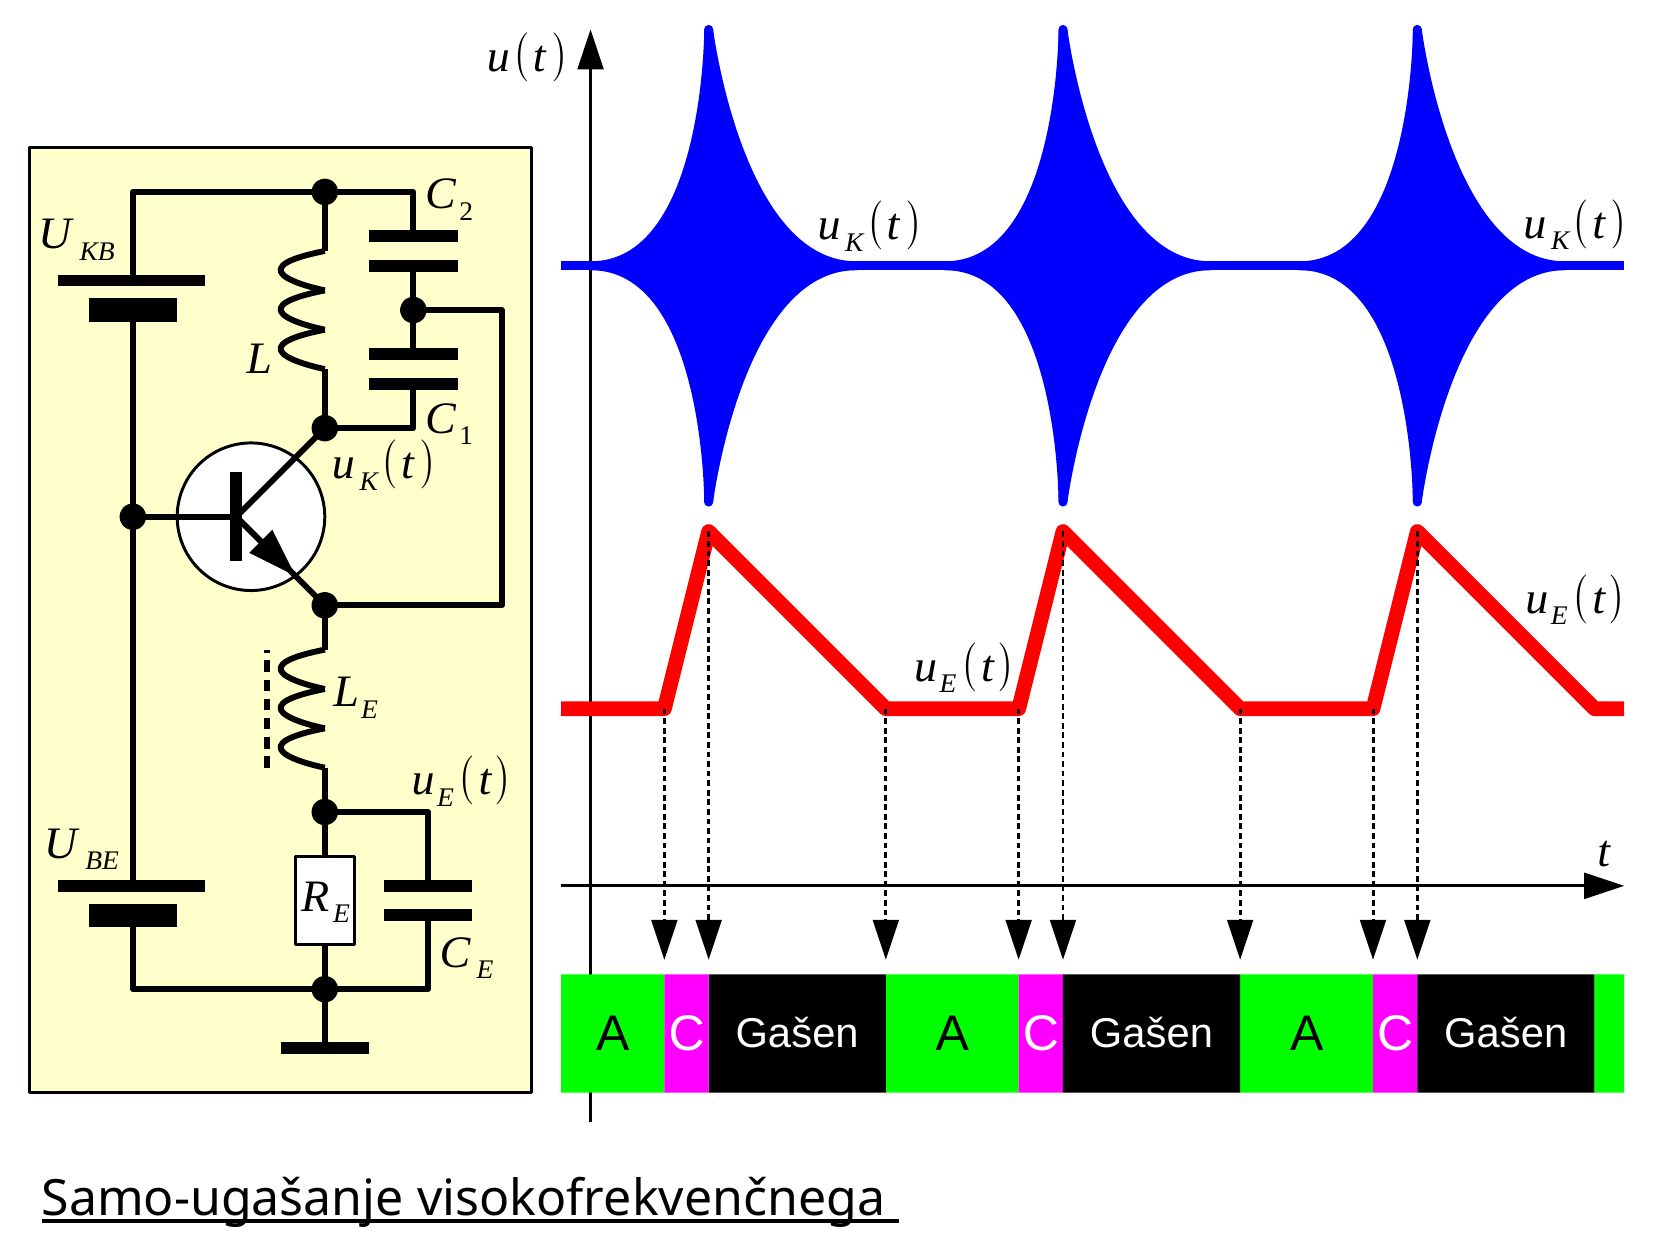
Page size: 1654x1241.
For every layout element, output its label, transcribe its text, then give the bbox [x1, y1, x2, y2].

text_box [617, 29, 829, 261]
chart [230, 332, 283, 384]
text_box A [1241, 974, 1373, 1093]
chart [475, 31, 577, 83]
chart [320, 392, 484, 497]
chart [1511, 197, 1637, 256]
chart [26, 208, 126, 266]
chart [400, 754, 523, 813]
text_box [1325, 270, 1539, 502]
text_box [1595, 974, 1625, 1093]
chart [1513, 572, 1636, 631]
text_box Gašen [709, 974, 886, 1093]
chart [287, 871, 361, 929]
text_box C [664, 974, 709, 1093]
text_box Gašen [1062, 974, 1241, 1093]
chart [413, 168, 485, 227]
text_box [970, 270, 1185, 502]
chart [806, 199, 931, 257]
text_box C [1018, 974, 1062, 1093]
chart [431, 927, 504, 985]
text_box [1326, 29, 1538, 261]
text_box [972, 29, 1183, 261]
text_box A [561, 974, 664, 1093]
text_box Gašen [1417, 974, 1595, 1093]
text_box [616, 270, 830, 502]
text_box Samo-ugašanje visokofrekvenčnega oscilatorja [27, 1154, 1123, 1230]
text_box A [886, 974, 1018, 1093]
text_box [29, 147, 532, 1093]
chart [1585, 825, 1622, 877]
chart [317, 666, 389, 724]
text_box C [1373, 974, 1417, 1093]
chart [902, 640, 1025, 699]
chart [32, 817, 130, 876]
